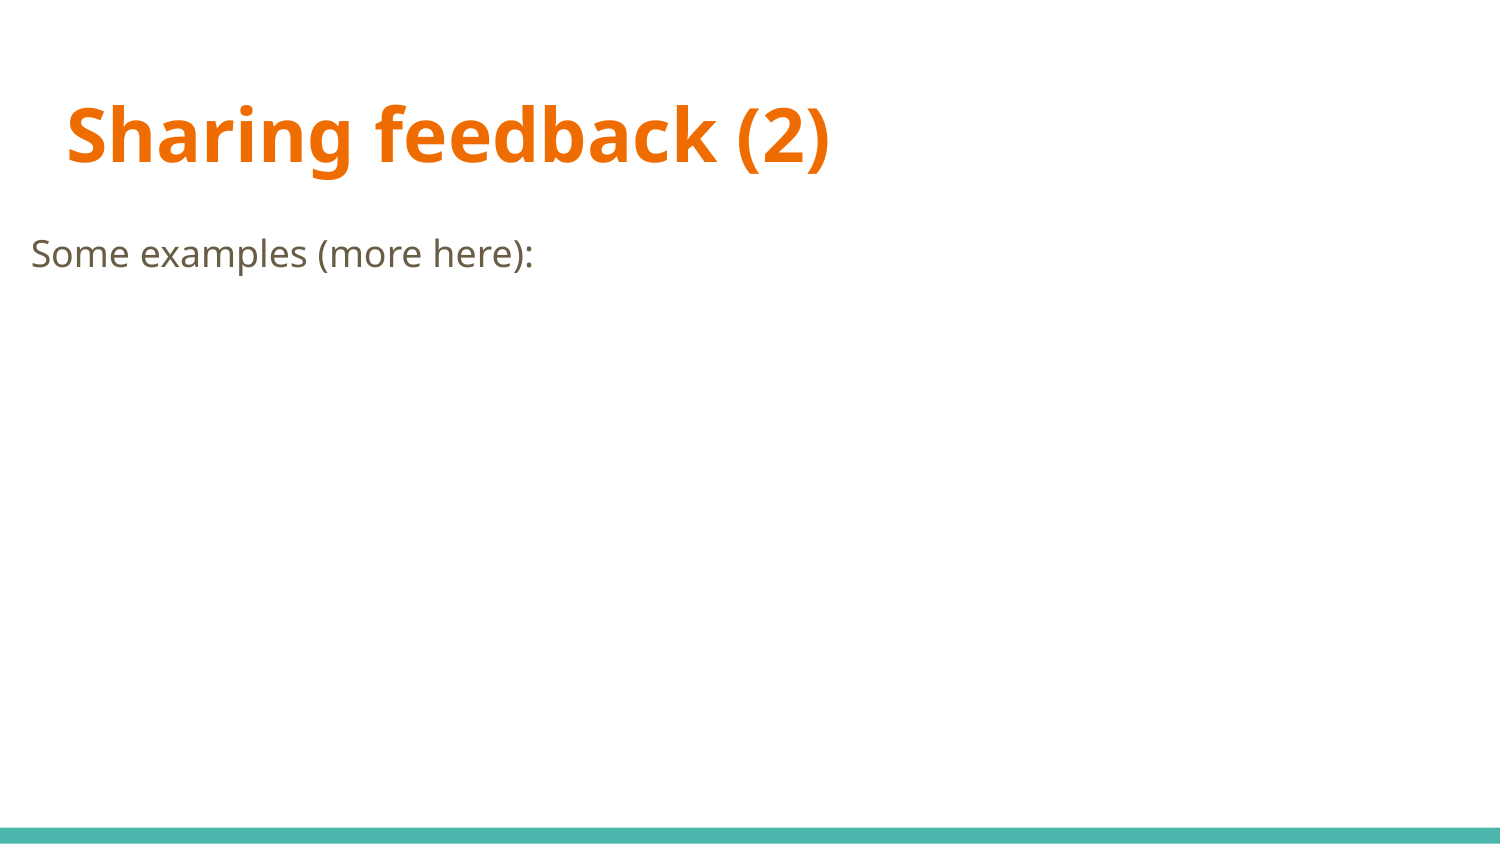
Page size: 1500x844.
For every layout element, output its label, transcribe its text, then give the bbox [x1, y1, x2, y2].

list Some examples (more here): [15, 207, 1500, 713]
title Sharing feedback (2) [51, 72, 1449, 207]
